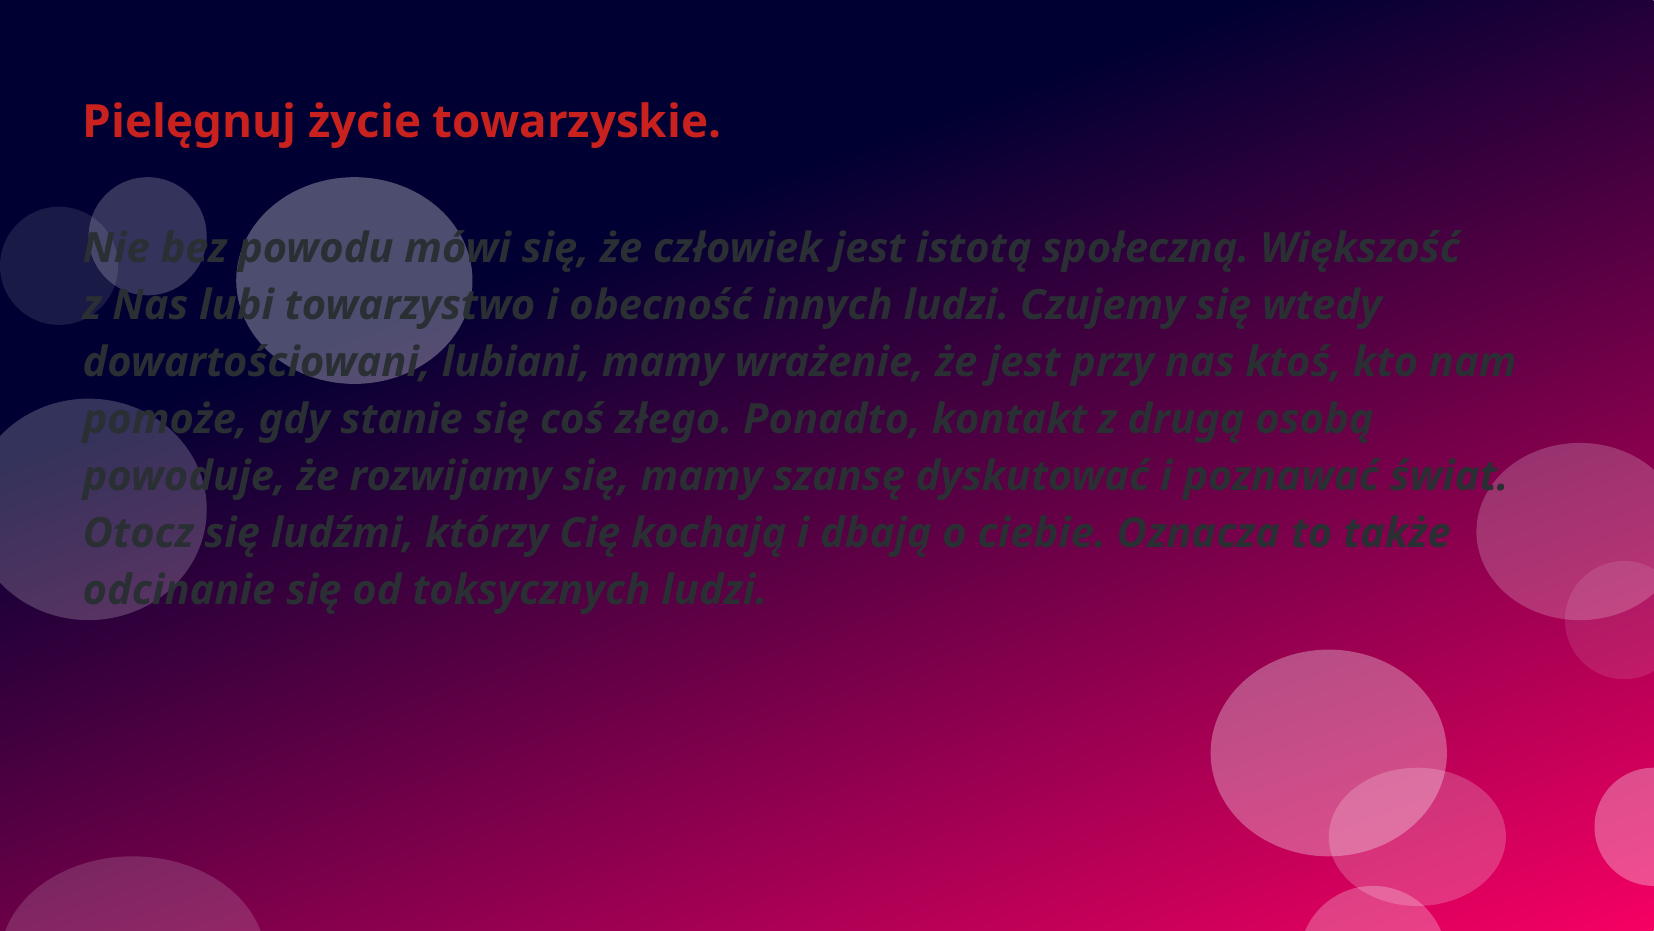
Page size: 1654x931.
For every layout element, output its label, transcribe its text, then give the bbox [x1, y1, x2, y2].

title Pielęgnuj życie towarzyskie. [82, 37, 1571, 193]
list Nie bez powodu mówi się, że człowiek jest istotą społeczną. Większość z Nas lubi towarzystwo i obecność innych ludzi. Czujemy się wtedy dowartościowani, lubiani, mamy wrażenie, że jest przy nas ktoś, kto nam pomoże, gdy stanie się coś złego. Ponadto, kontakt z drugą osobą powoduje, że rozwijamy się, mamy szansę dyskutować i poznawać świat. Otocz się ludźmi, którzy Cię kochają i dbają o ciebie. Oznacza to także odcinanie się od toksycznych ludzi. [82, 217, 1571, 758]
